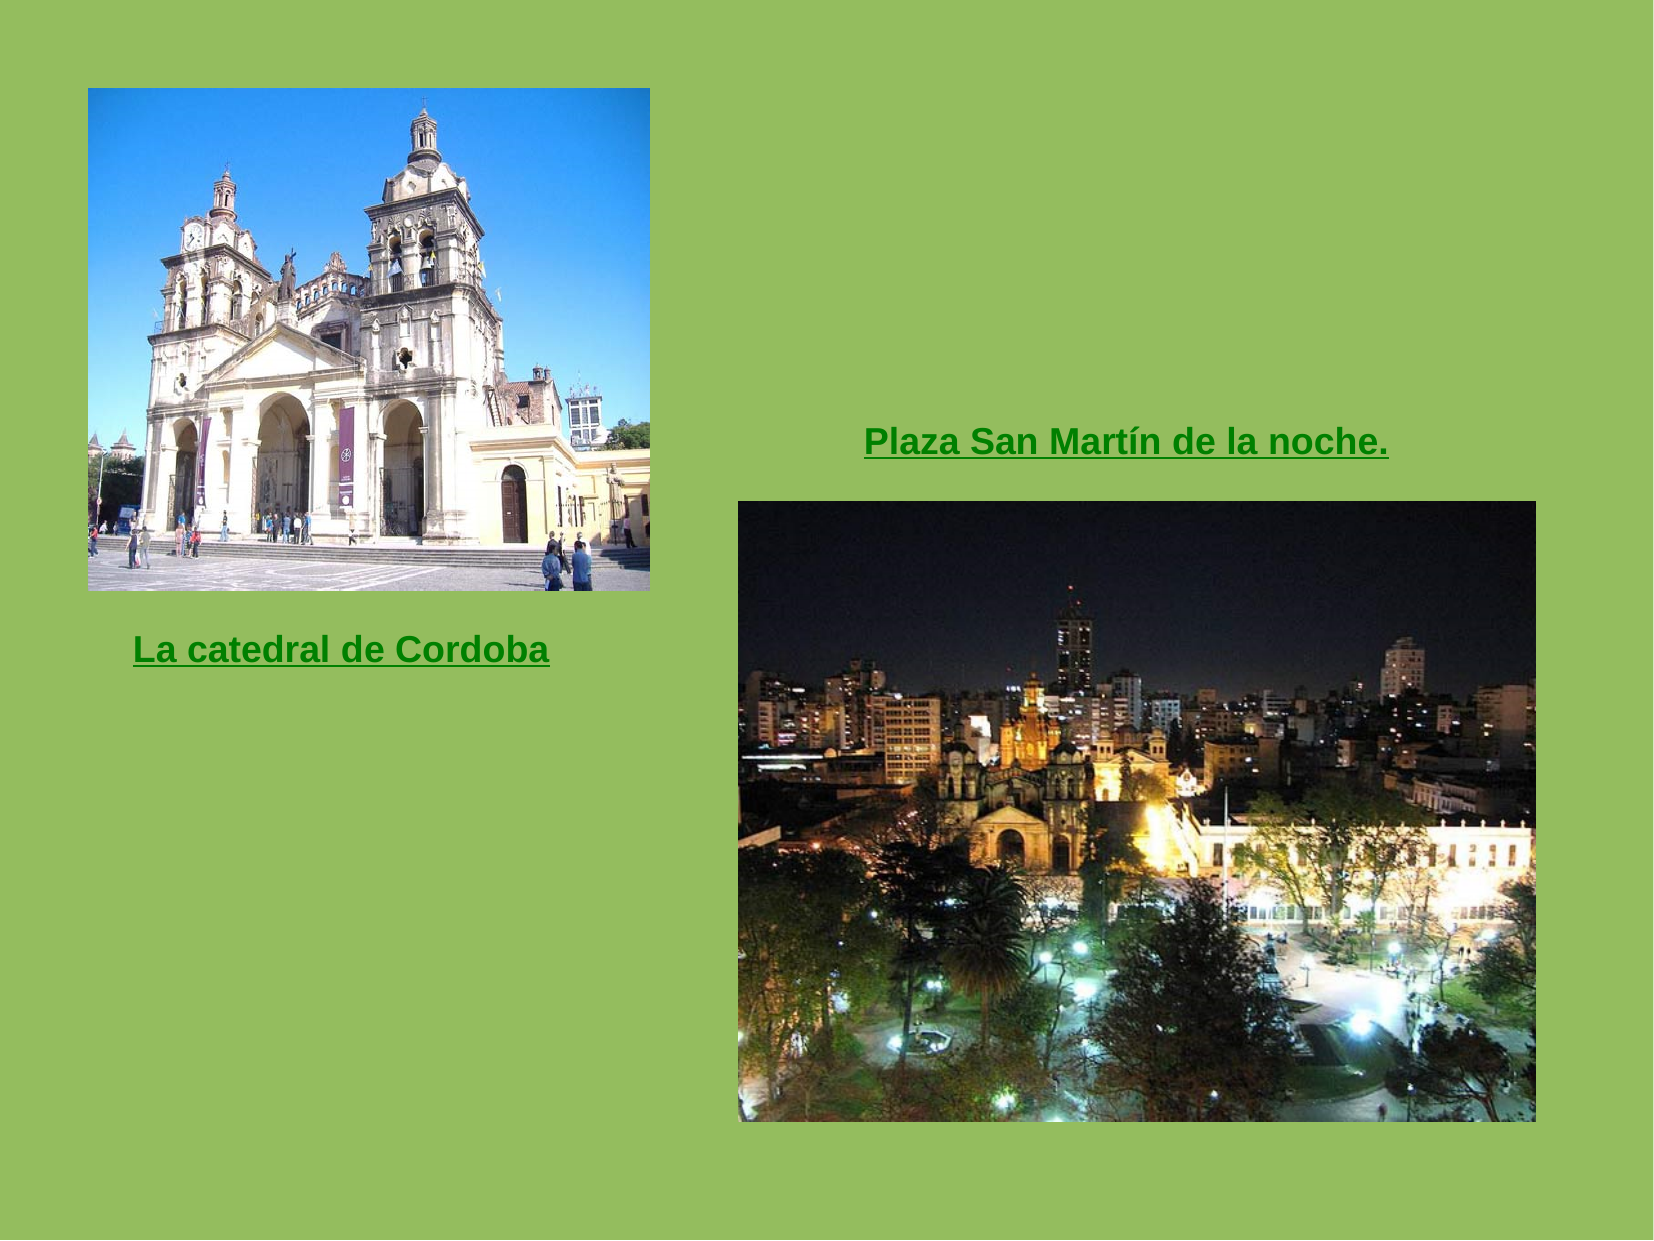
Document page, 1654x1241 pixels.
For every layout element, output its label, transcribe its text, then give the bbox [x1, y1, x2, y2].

picture [738, 501, 1536, 1123]
text_box Plaza San Martín de la noche. [849, 413, 1447, 472]
text_box La catedral de Cordoba [118, 621, 565, 680]
picture [88, 88, 650, 591]
